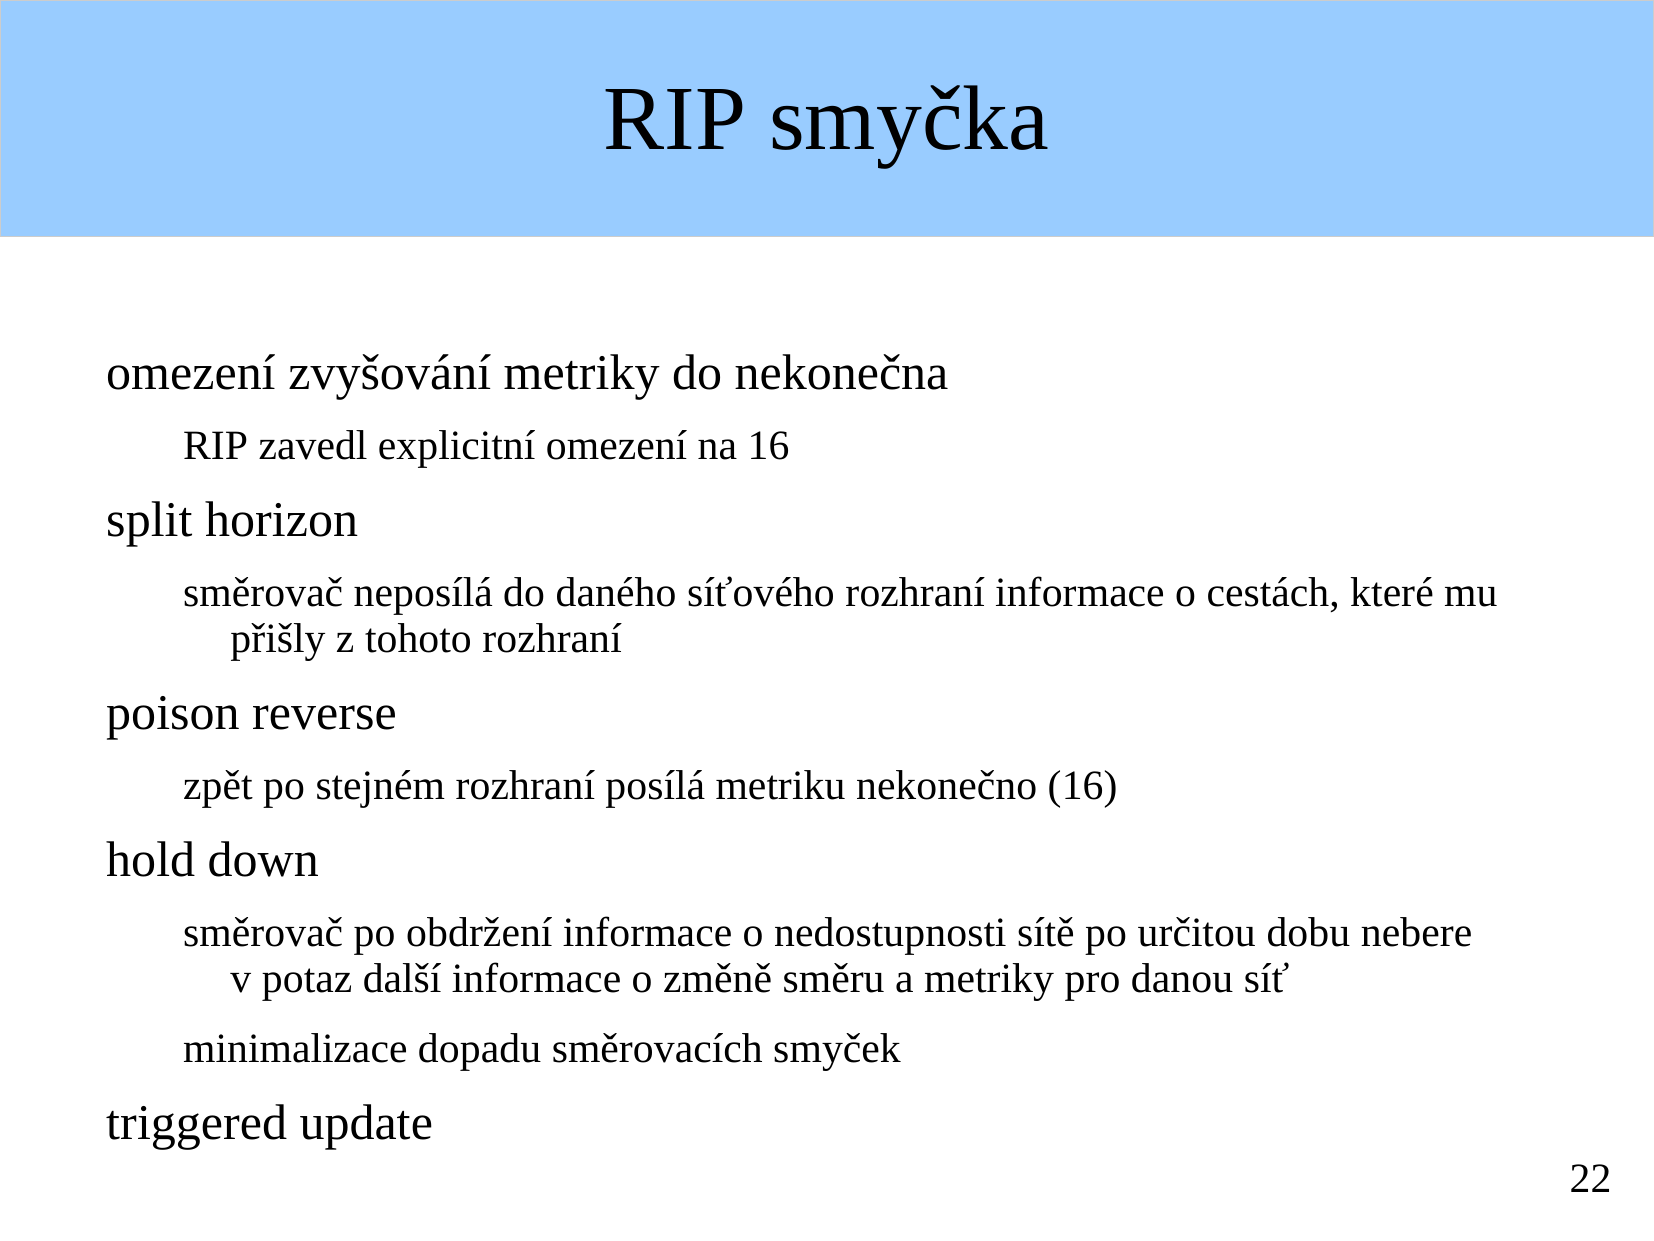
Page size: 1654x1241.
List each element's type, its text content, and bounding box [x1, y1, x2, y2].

list omezení zvyšování metriky do nekonečna RIP zavedl explicitní omezení na 16 split horizon směrovač neposílá do daného síťového rozhraní informace o cestách, které mu přišly z tohoto rozhraní poison reverse zpět po stejném rozhraní posílá metriku nekonečno (16) hold down směrovač po obdržení informace o nedostupnosti sítě po určitou dobu nebere v potaz další informace o změně směru a metriky pro danou síť minimalizace dopadu směrovacích smyček triggered update [88, 344, 1565, 1172]
title RIP smyčka [0, 0, 1654, 237]
